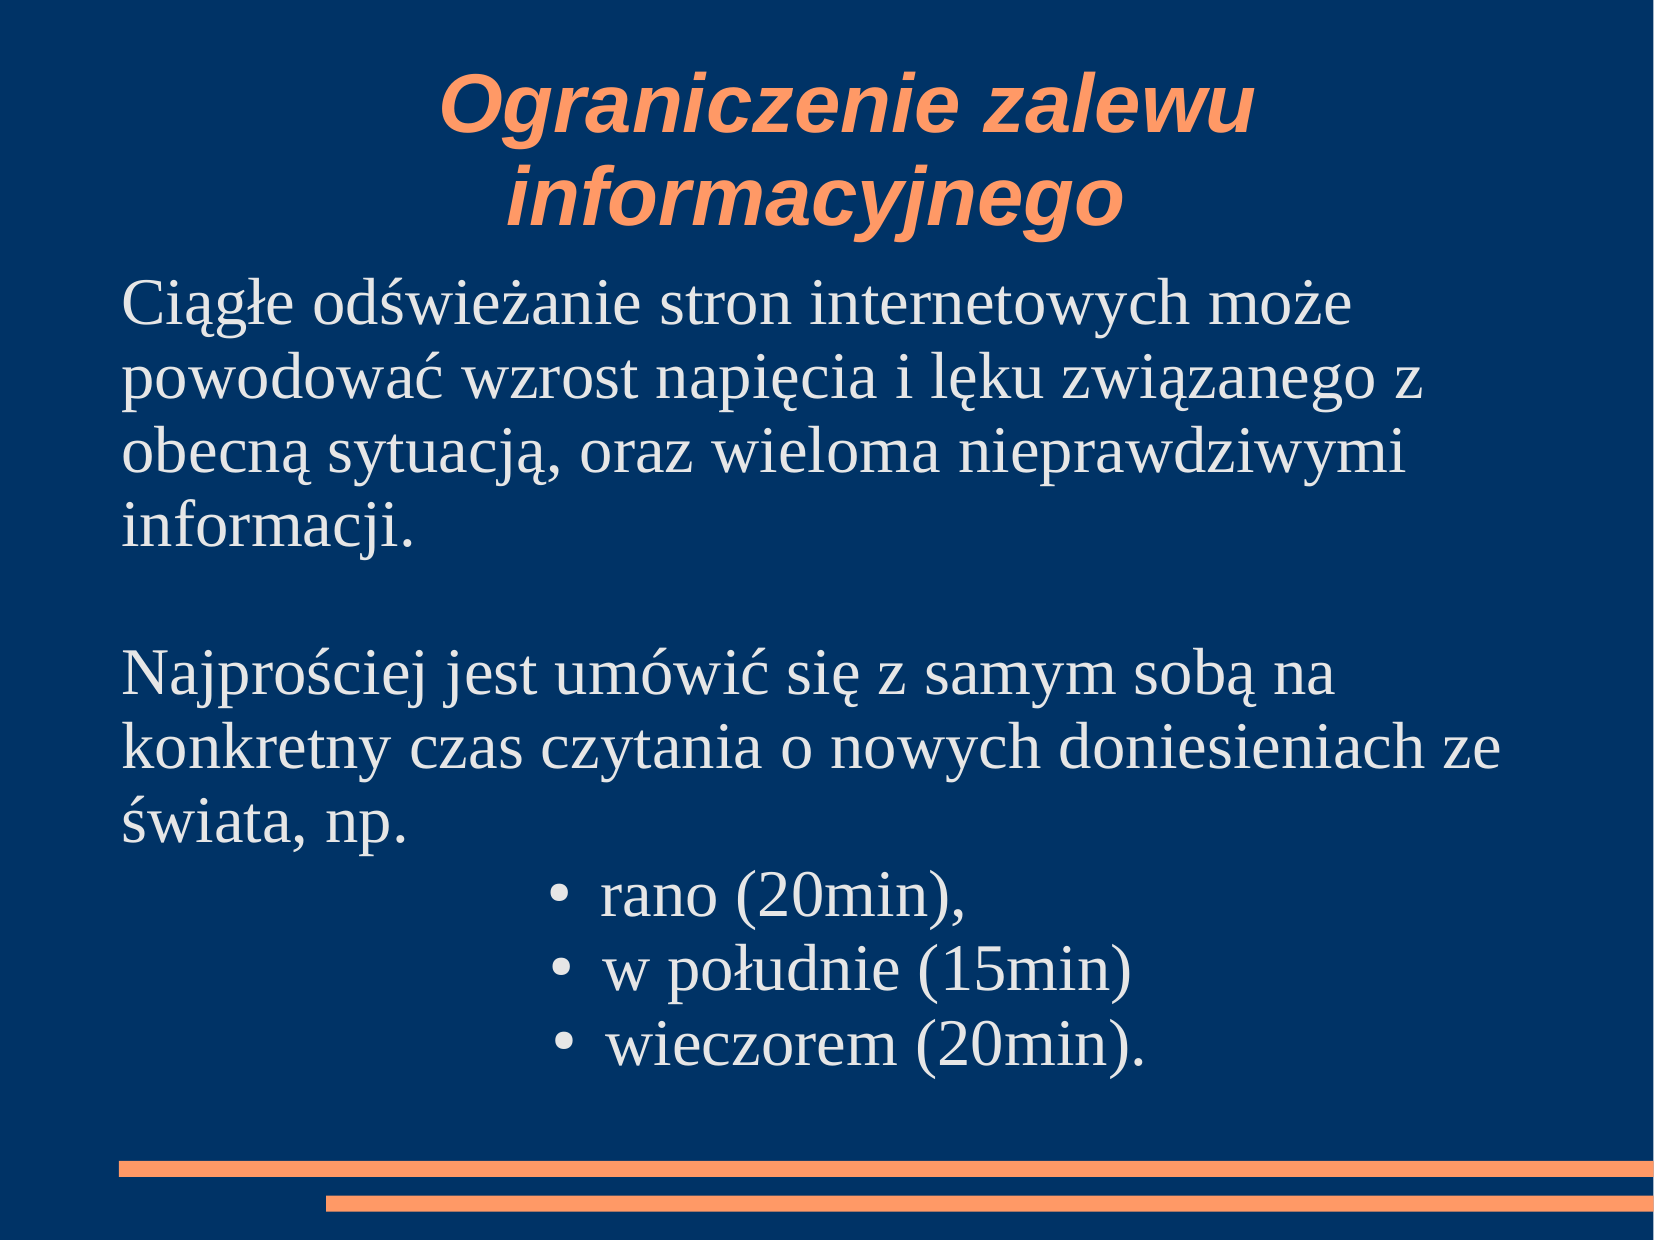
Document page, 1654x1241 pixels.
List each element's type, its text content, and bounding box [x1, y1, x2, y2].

title Ograniczenie zalewu informacyjnego [121, 46, 1534, 254]
list Ciągłe odświeżanie stron internetowych może powodować wzrost napięcia i lęku związanego z obecną sytuacją, oraz wieloma nieprawdziwymi informacji. Najprościej jest umówić się z samym sobą na konkretny czas czytania o nowych doniesieniach ze świata, np. rano (20min), w południe (15min) wieczorem (20min). [121, 264, 1561, 1080]
